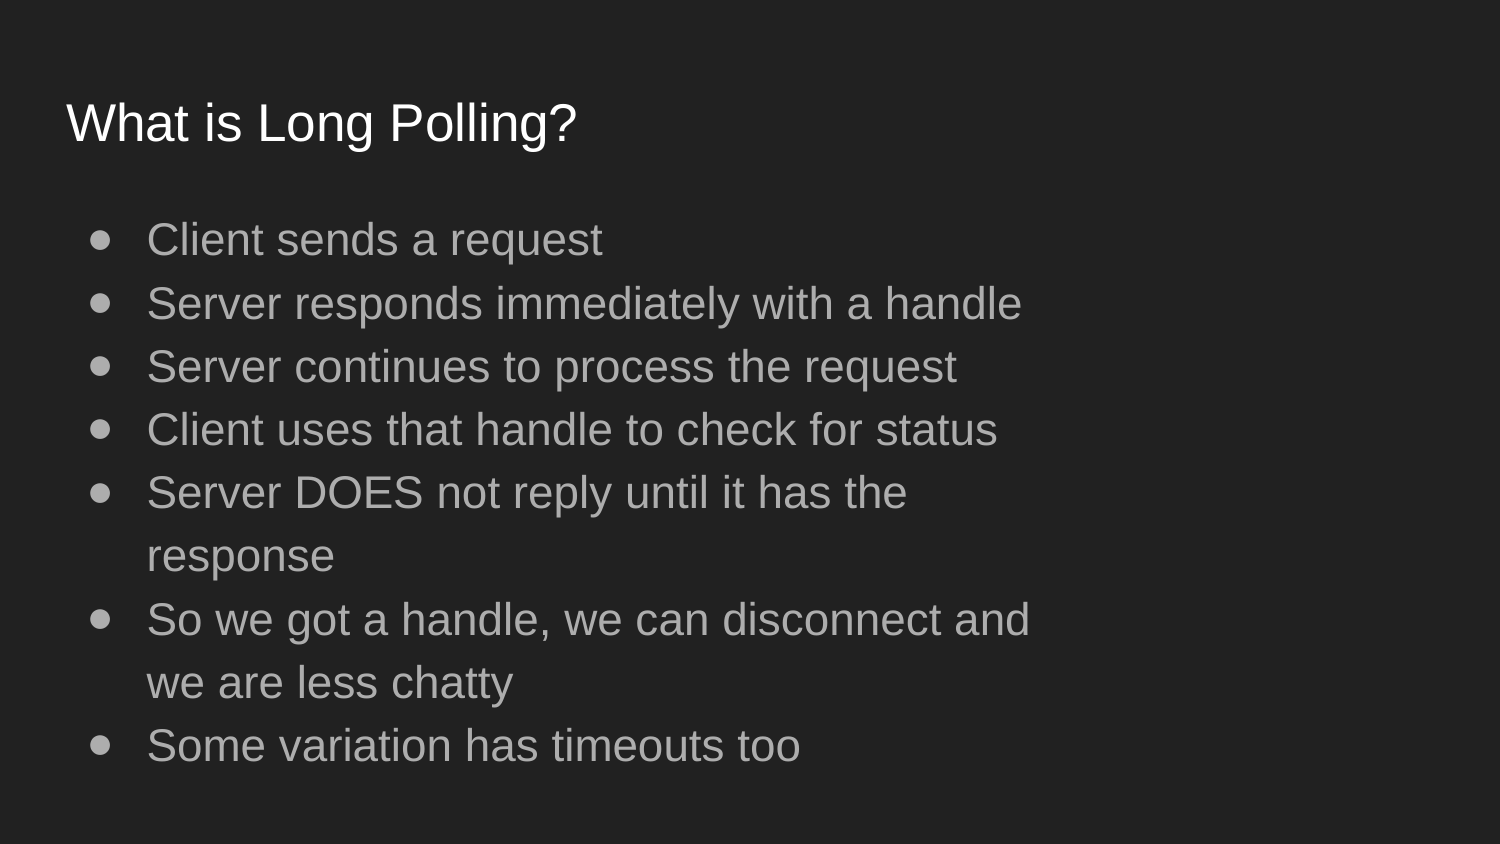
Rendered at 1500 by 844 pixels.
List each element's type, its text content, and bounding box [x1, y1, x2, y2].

title What is Long Polling? [51, 72, 1449, 167]
list Client sends a request Server responds immediately with a handle Server continues to process the request Client uses that handle to check for status Server DOES not reply until it has the response So we got a handle, we can disconnect and we are less chatty Some variation has timeouts too [56, 186, 1050, 732]
